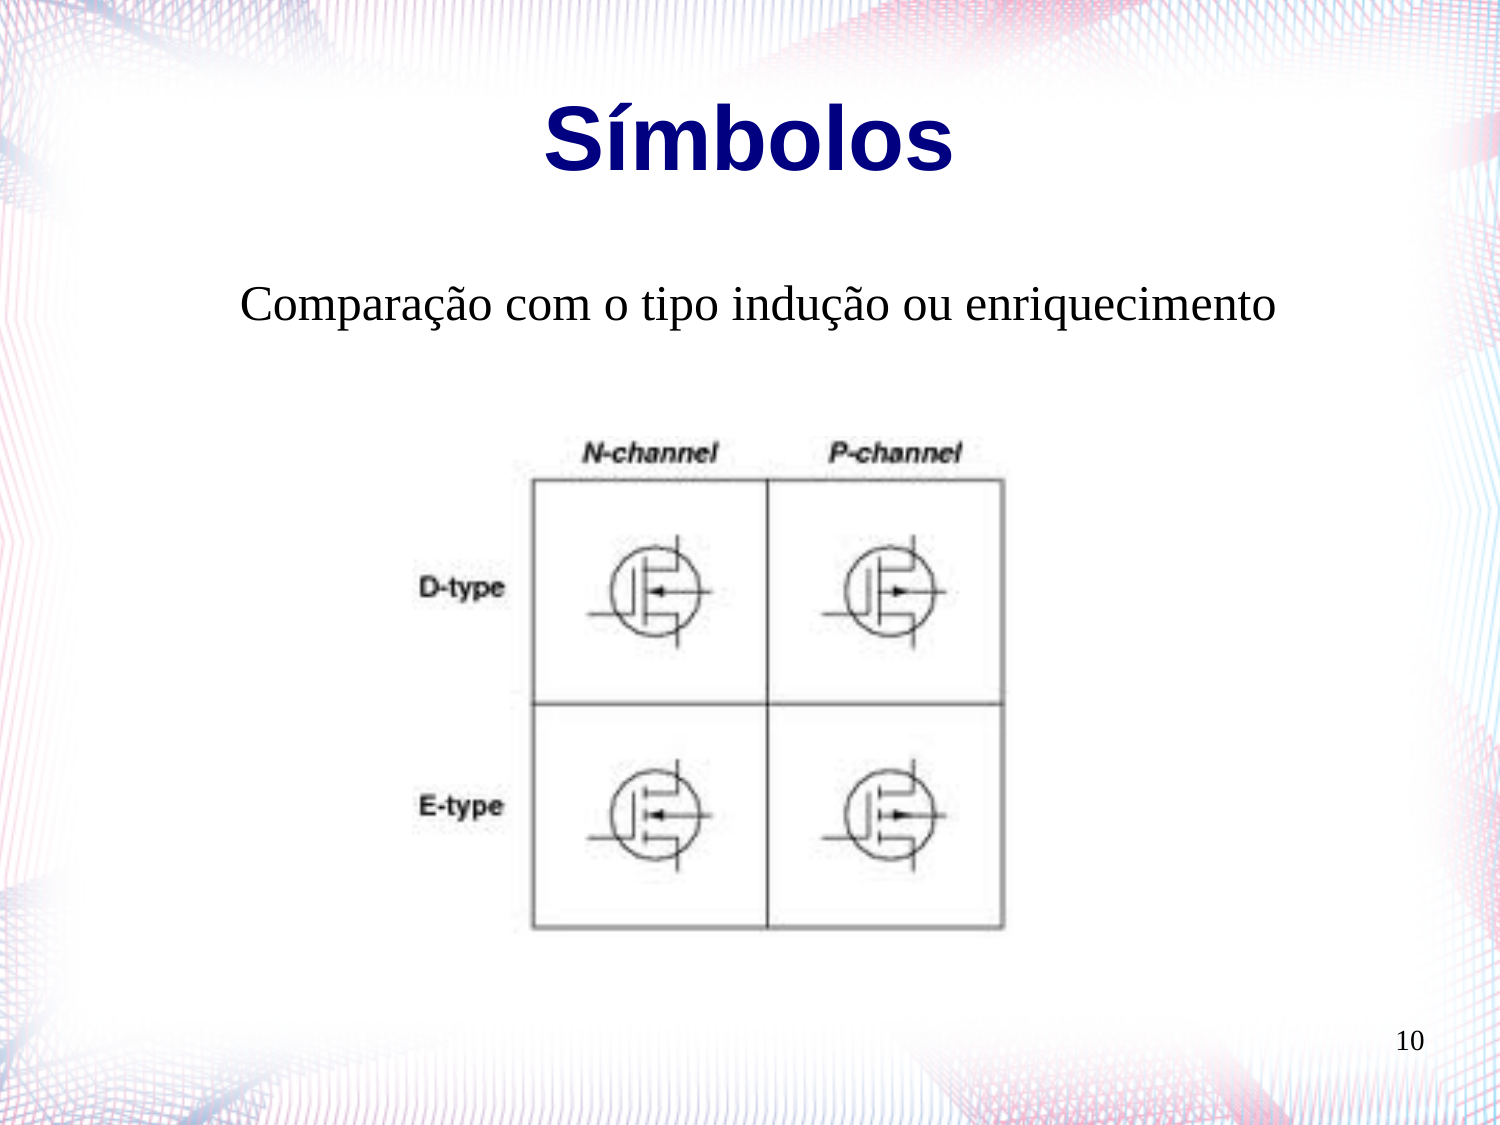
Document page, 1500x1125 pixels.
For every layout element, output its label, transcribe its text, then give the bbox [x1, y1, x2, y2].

picture [0, 0, 1500, 1125]
title Símbolos [75, 52, 1425, 226]
text_box Comparação com o tipo indução ou enriquecimento [225, 262, 1291, 338]
